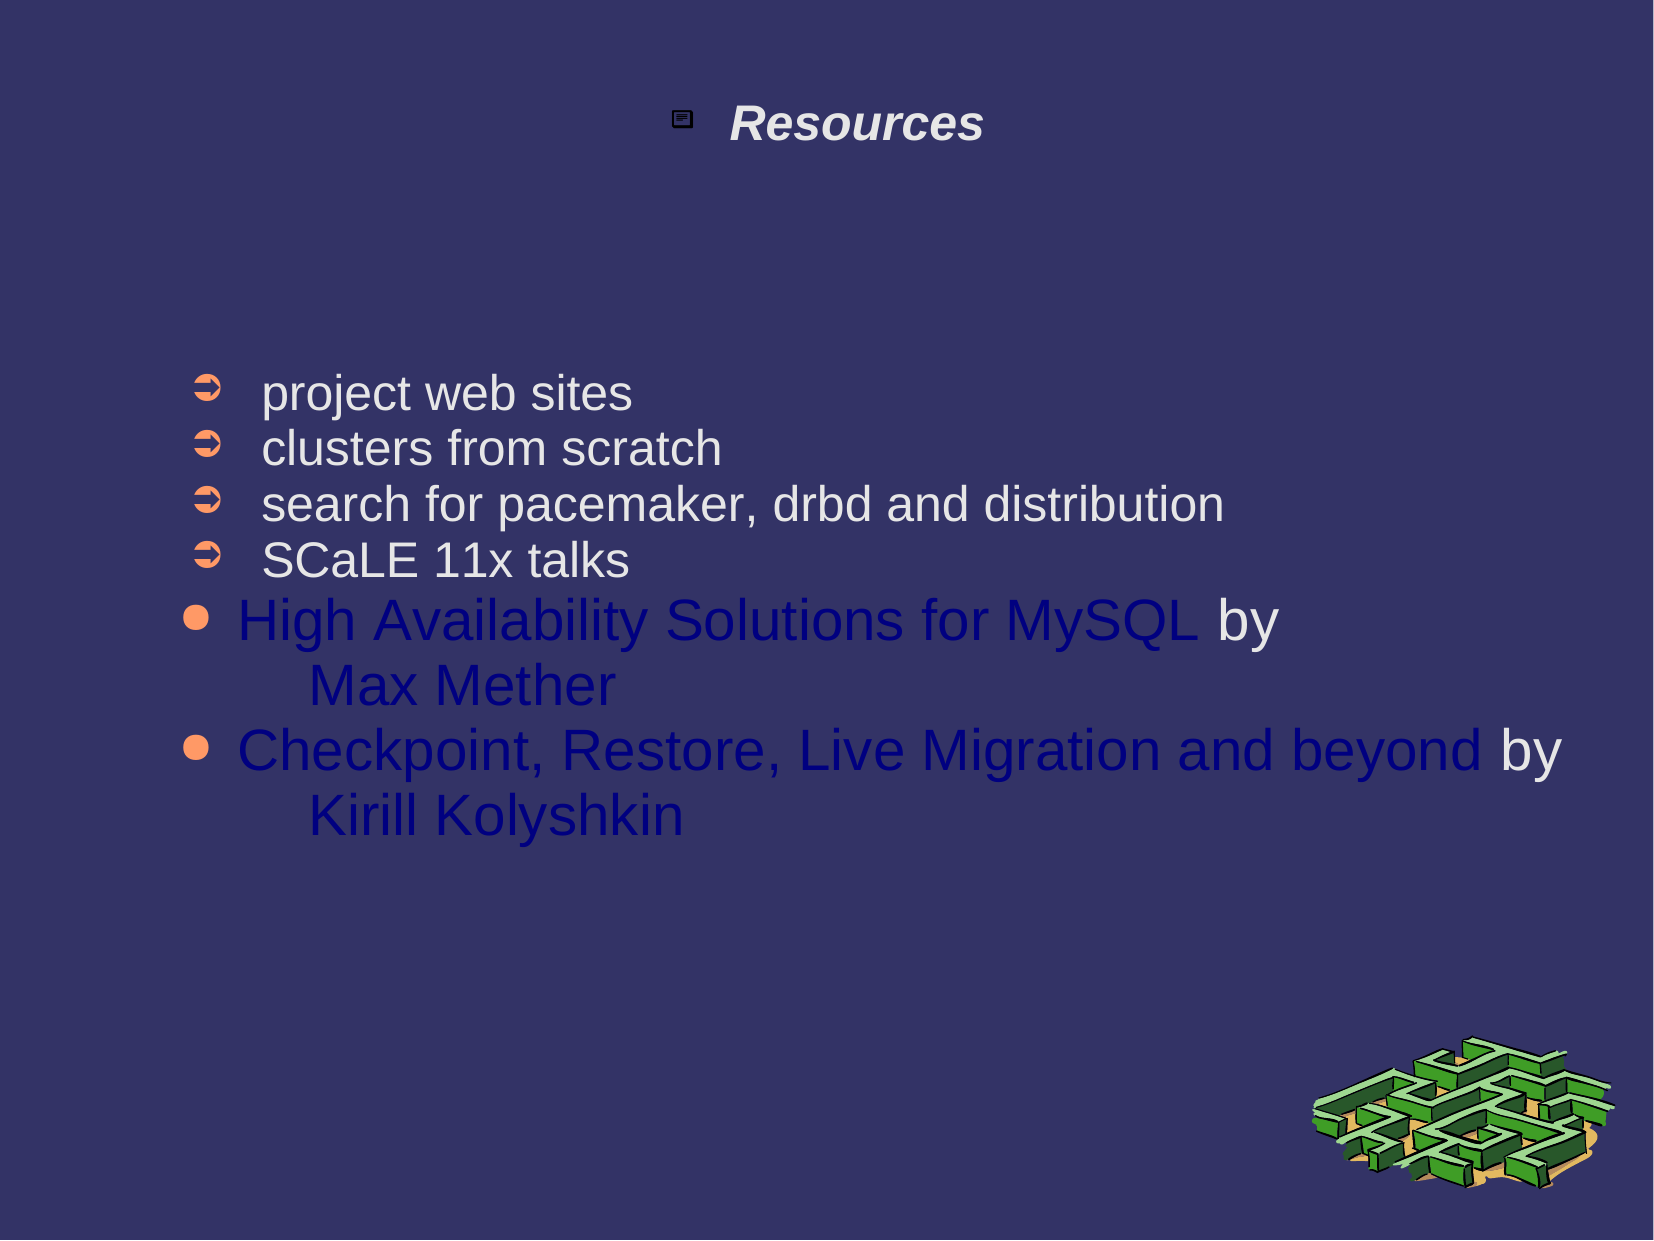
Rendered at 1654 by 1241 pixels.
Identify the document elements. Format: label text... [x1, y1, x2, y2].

list project web sites clusters from scratch search for pacemaker, drbd and distribution SCaLE 11x talks High Availability Solutions for MySQL by Max Mether Checkpoint, Restore, Live Migration and beyond by Kirill Kolyshkin [178, 364, 1570, 1085]
title Resources [121, 19, 1534, 227]
